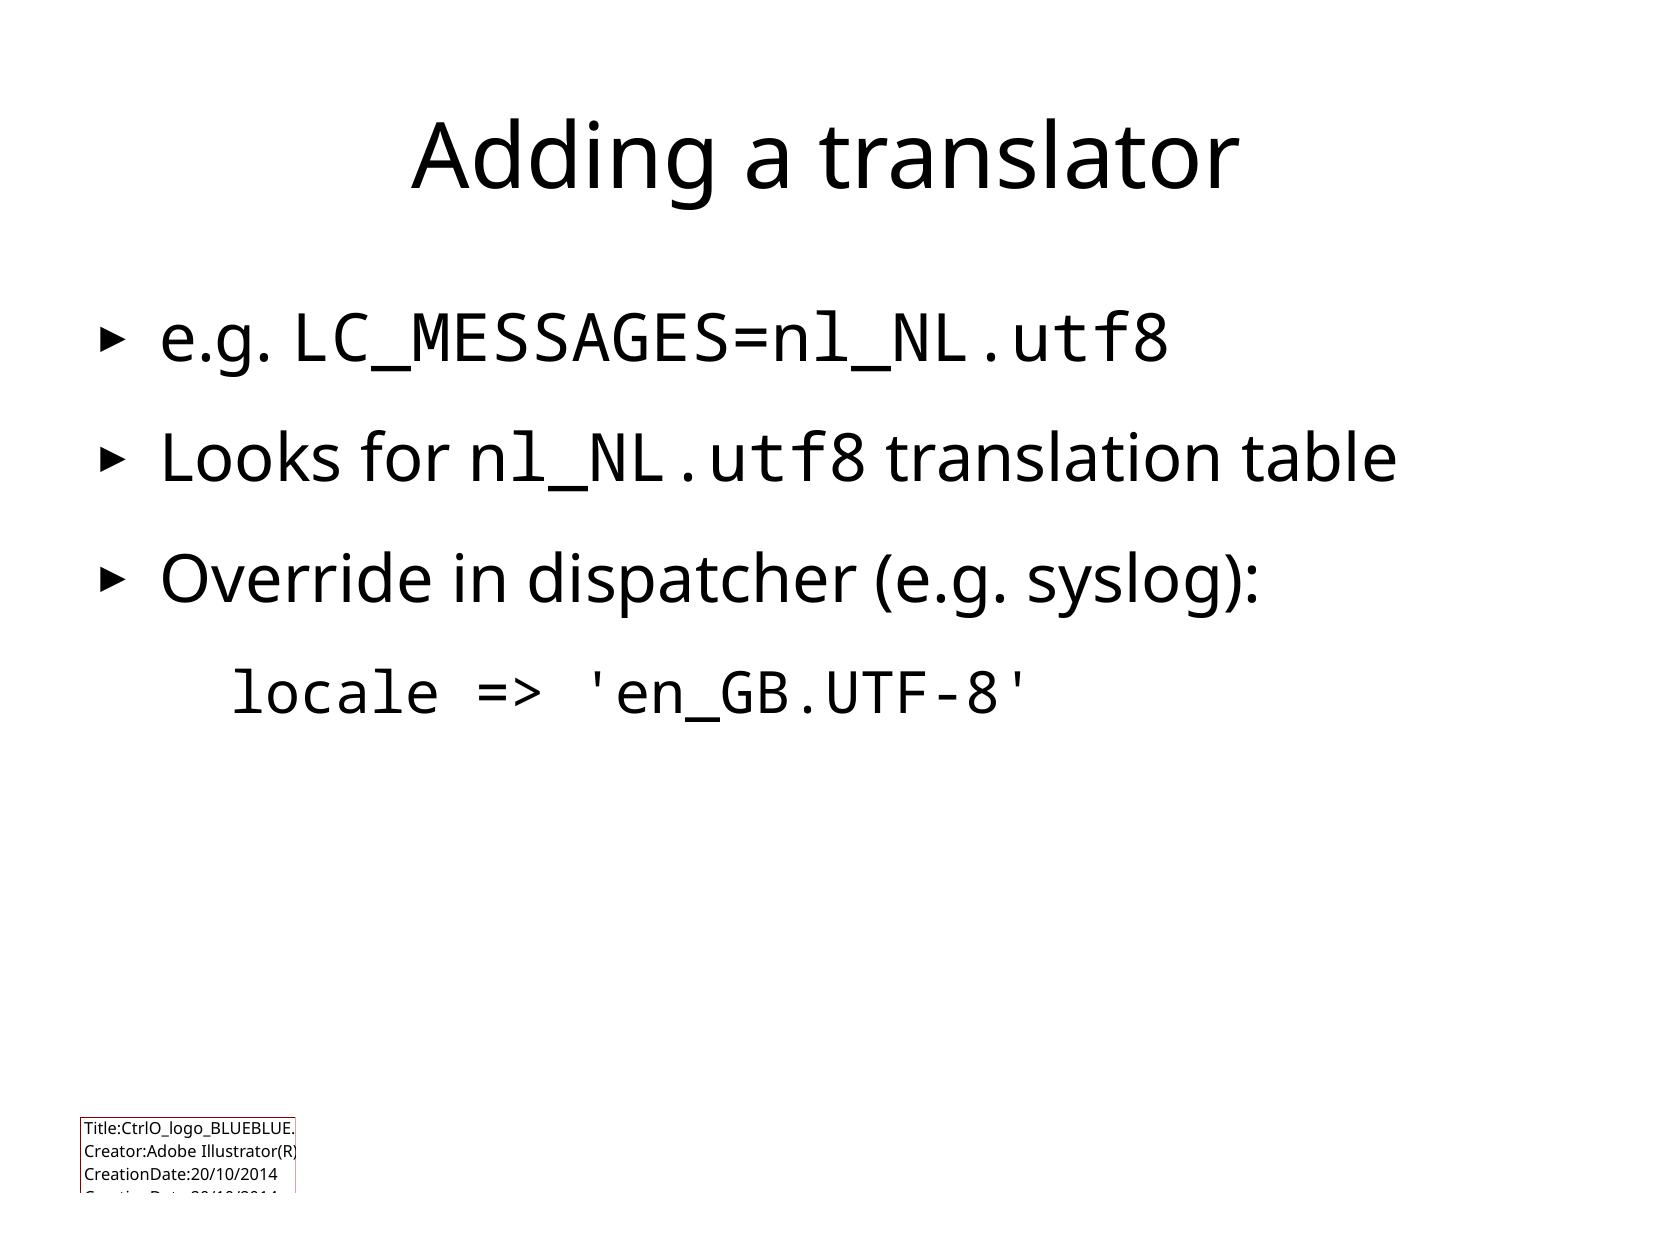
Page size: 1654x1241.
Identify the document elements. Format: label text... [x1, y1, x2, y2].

list e.g. LC_MESSAGES=nl_NL.utf8 Looks for nl_NL.utf8 translation table Override in dispatcher (e.g. syslog): locale => 'en_GB.UTF-8' [82, 290, 1571, 1010]
title Adding a translator [82, 49, 1571, 257]
